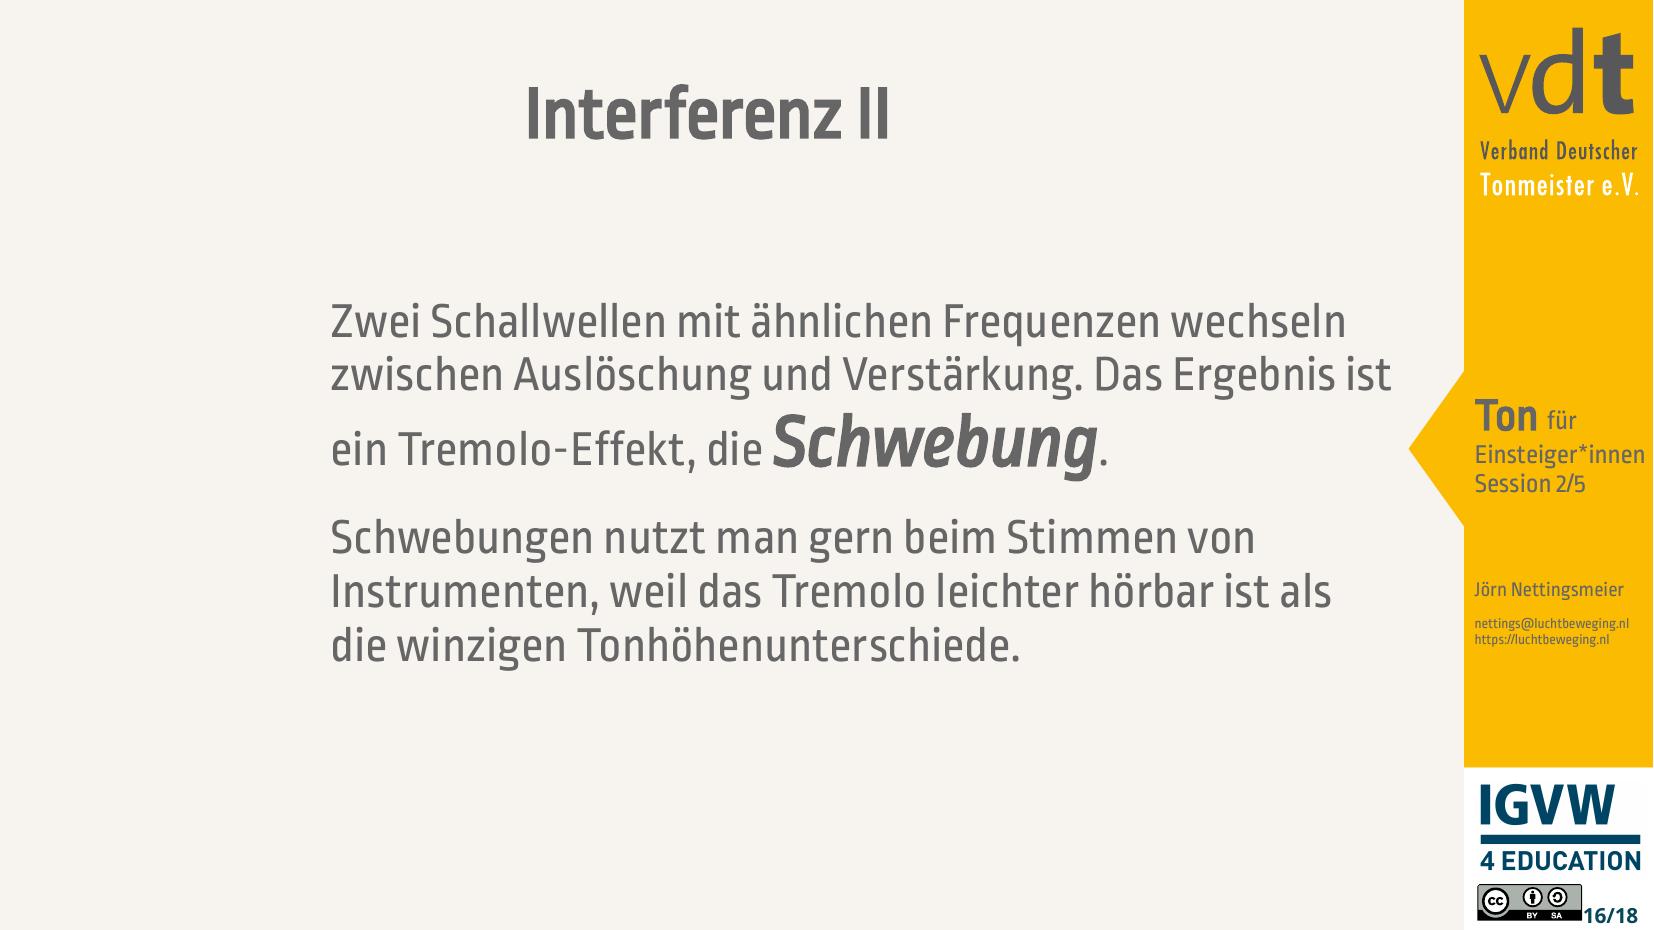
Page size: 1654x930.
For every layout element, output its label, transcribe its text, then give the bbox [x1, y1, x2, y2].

picture [1477, 780, 1646, 882]
list Zwei Schallwellen mit ähnlichen Frequenzen wechseln zwischen Auslöschung und Verstärkung. Das Ergebnis ist ein Tremolo-Effekt, die Schwebung. Schwebungen nutzt man gern beim Stimmen von Instrumenten, weil das Tremolo leichter hörbar ist als die winzigen Tonhöhenunterschiede. [259, 295, 1394, 905]
title Interferenz II [82, 37, 1335, 193]
